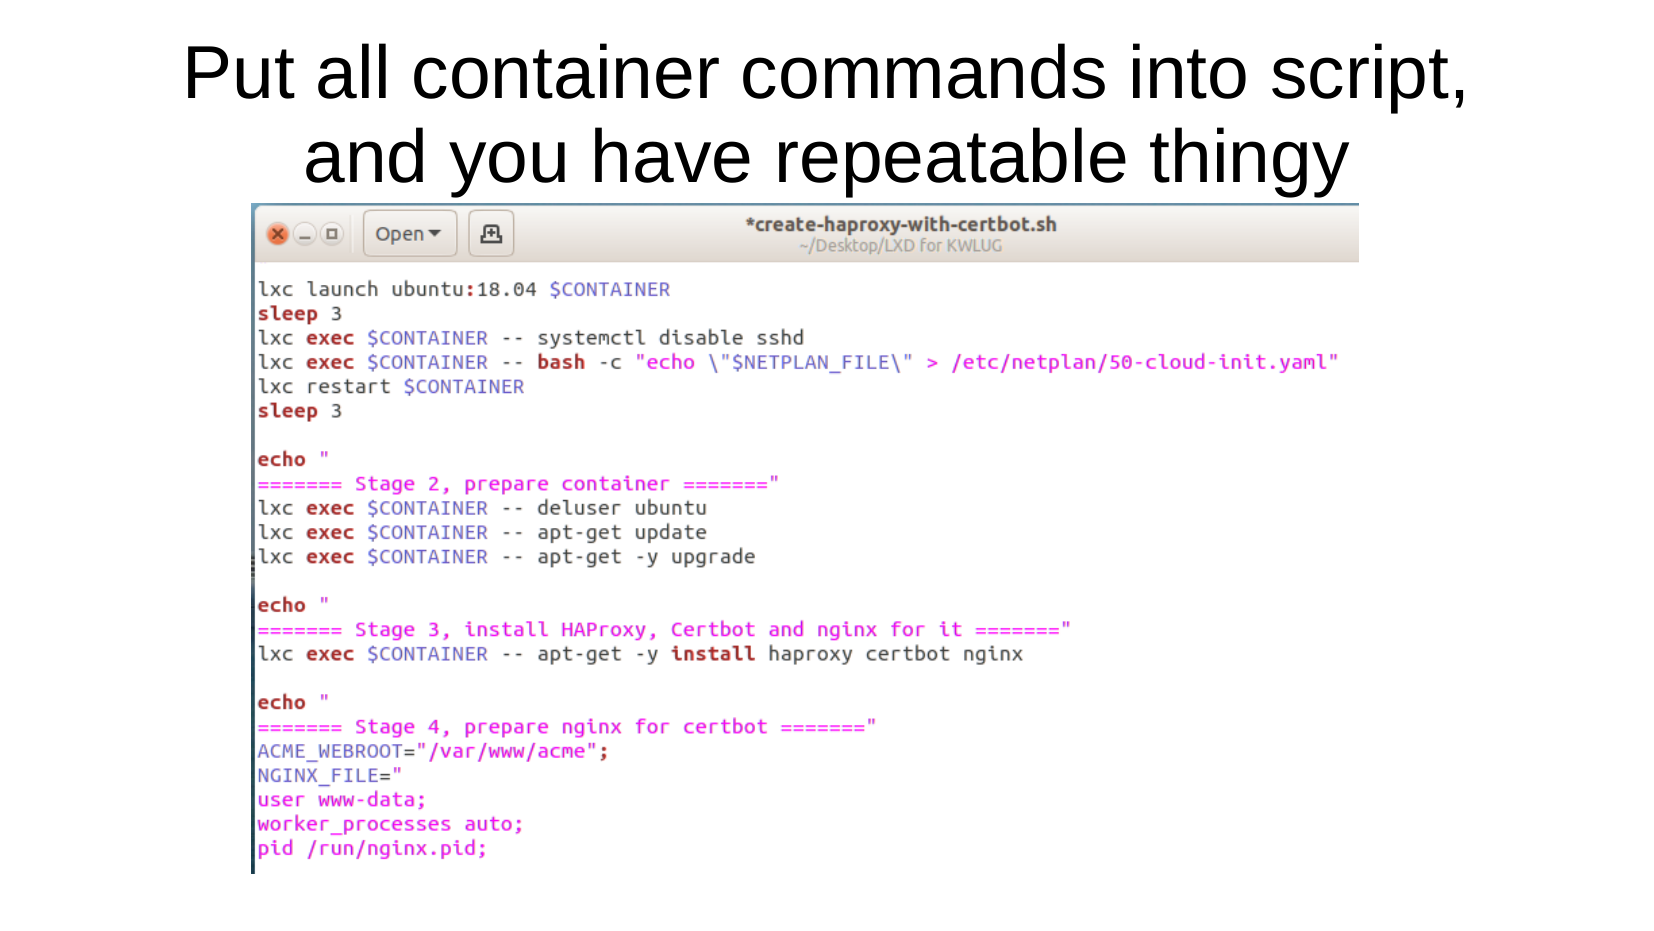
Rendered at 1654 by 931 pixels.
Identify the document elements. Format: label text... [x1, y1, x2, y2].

title Put all container commands into script, and you have repeatable thingy [82, 30, 1571, 199]
picture [251, 203, 1359, 875]
